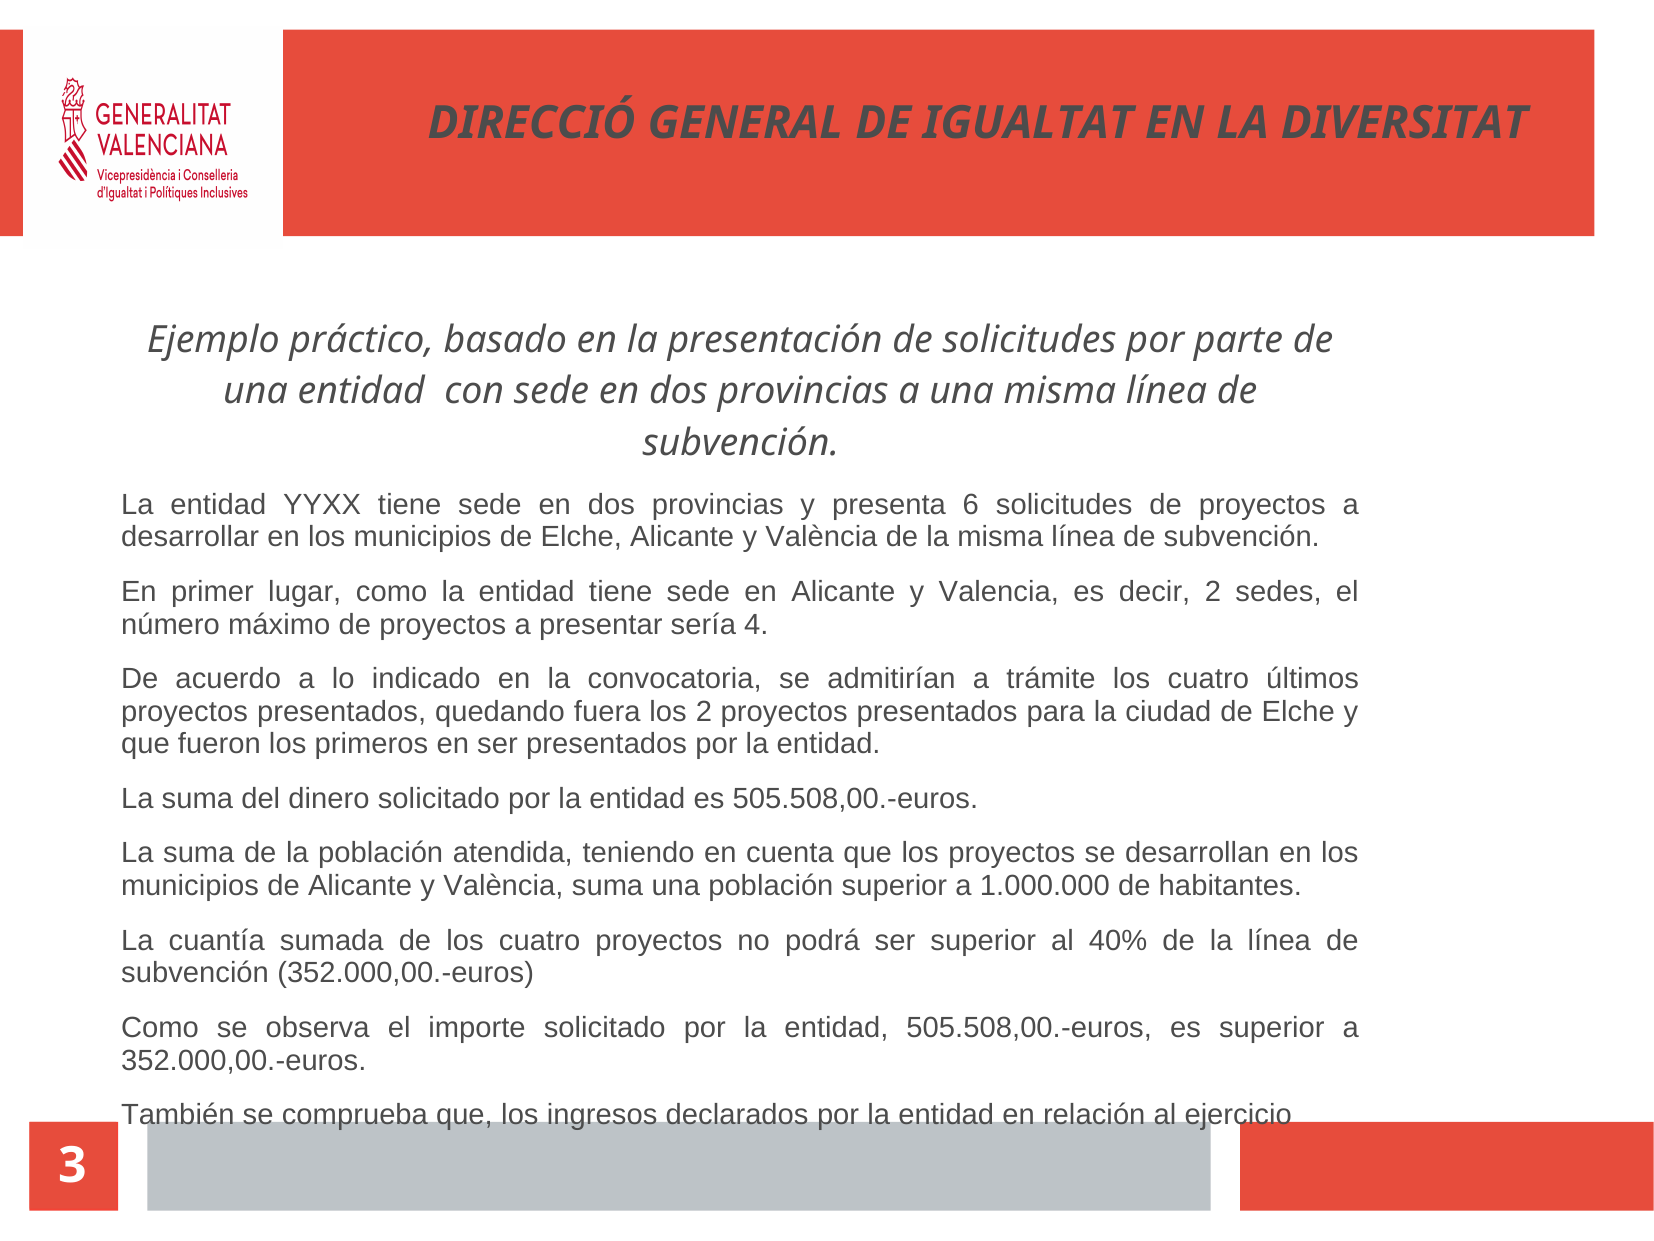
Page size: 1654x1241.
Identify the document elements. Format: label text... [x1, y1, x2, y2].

text_box DIRECCIÓ GENERAL DE IGUALTAT EN LA DIVERSITAT [0, 34, 1654, 425]
text_box <número> [29, 1121, 106, 1209]
picture [23, 26, 283, 249]
table_header [1376, 268, 1584, 1241]
table_header Ejemplo práctico, basado en la presentación de solicitudes por parte de una entidad con sede en dos provincias a una misma línea de subvención. La entidad YYXX tiene sede en dos provincias y presenta 6 solicitudes de proyectos a desarrollar en los municipios de Elche, Alicante y València de la misma línea de subvención. En primer lugar, como la entidad tiene sede en Alicante y Valencia, es decir, 2 sedes, el número máximo de proyectos a presentar sería 4. De acuerdo a lo indicado en la convocatoria, se admitirían a trámite los cuatro últimos proyectos presentados, quedando fuera los 2 proyectos presentados para la ciudad de Elche y que fueron los primeros en ser presentados por la entidad. La suma del dinero solicitado por la entidad es 505.508,00.-euros. La suma de la población atendida, teniendo en cuenta que los proyectos se desarrollan en los municipios de Alicante y València, suma una población superior a 1.000.000 de habitantes. La cuantía sumada de los cuatro proyectos no podrá ser superior al 40% de la línea de subvención (352.000,00.-euros) Como se observa el importe solicitado por la entidad, 505.508,00.-euros, es superior a 352.000,00.-euros. También se comprueba que, los ingresos declarados por la entidad en relación al ejercicio [106, 268, 1376, 1241]
